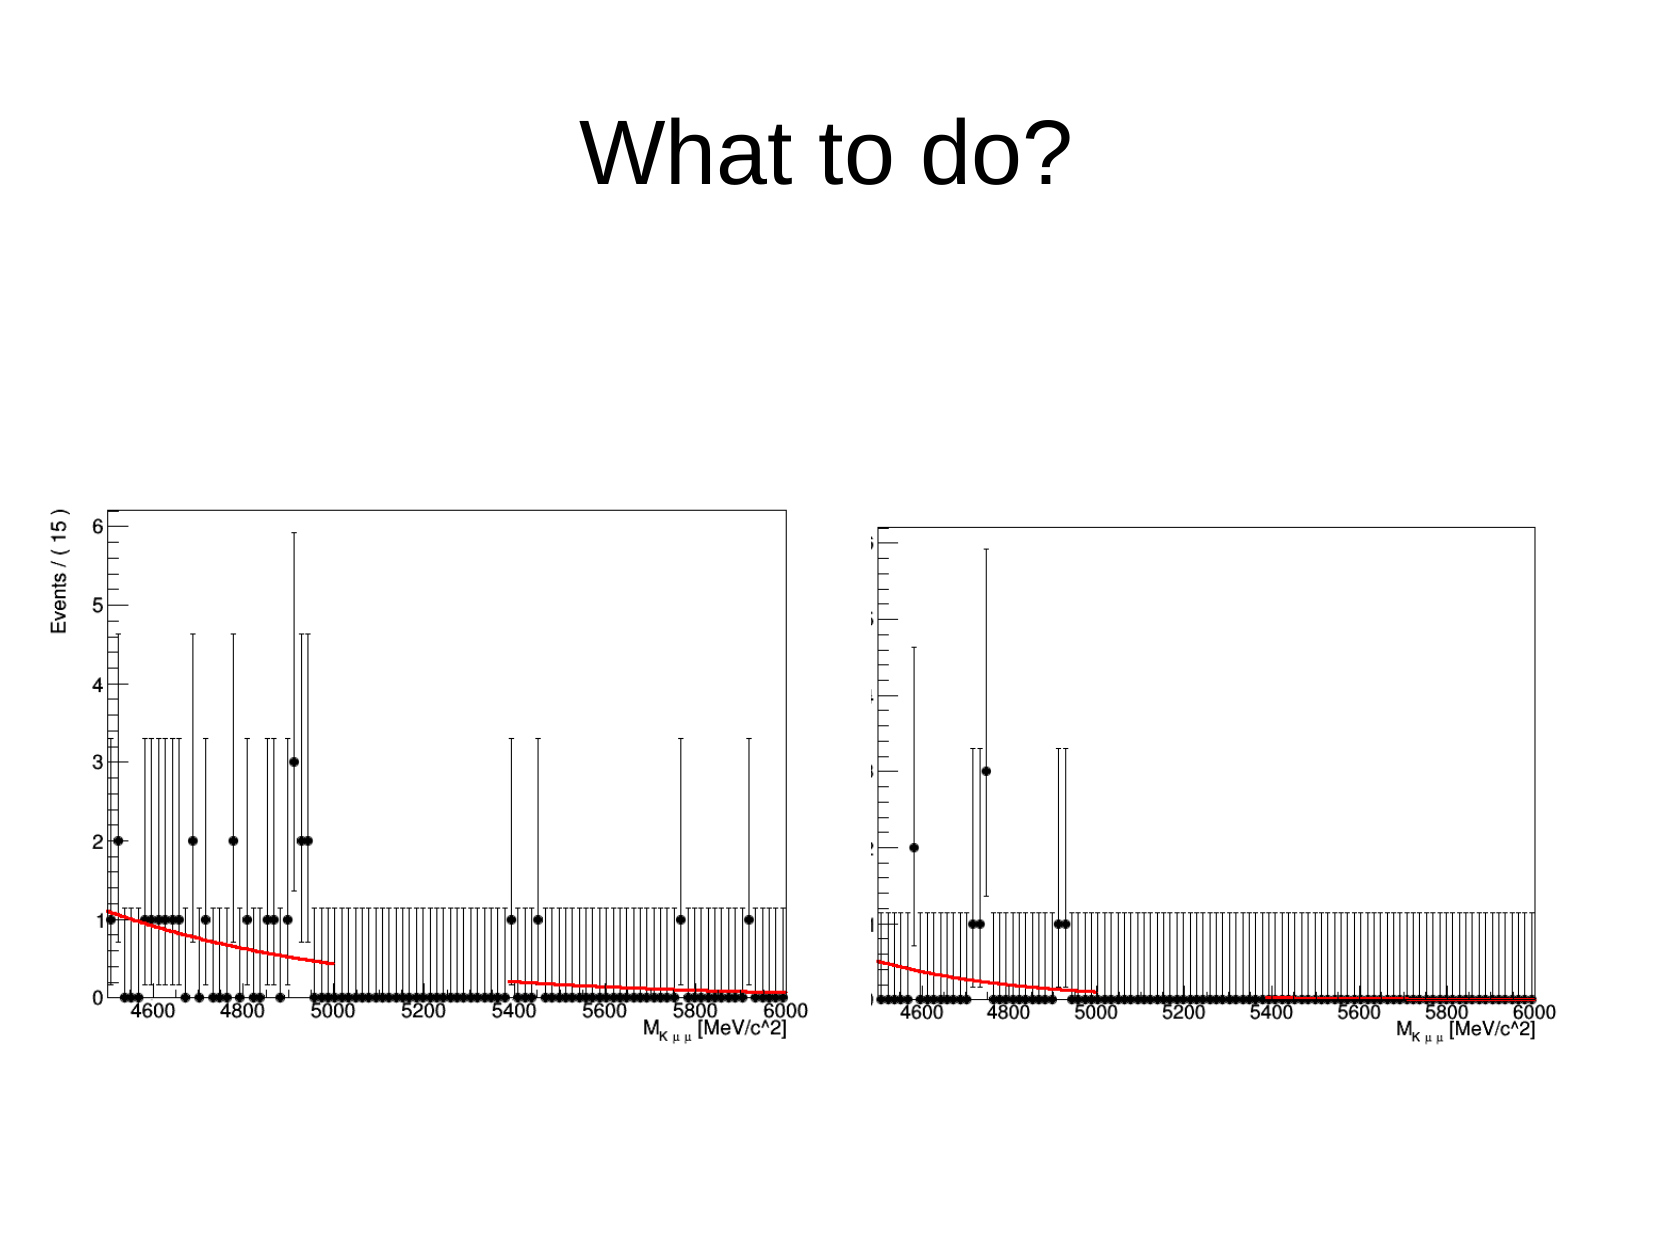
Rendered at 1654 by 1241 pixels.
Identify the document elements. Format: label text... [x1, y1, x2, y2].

picture [23, 449, 1617, 1059]
title What to do? [82, 49, 1571, 257]
